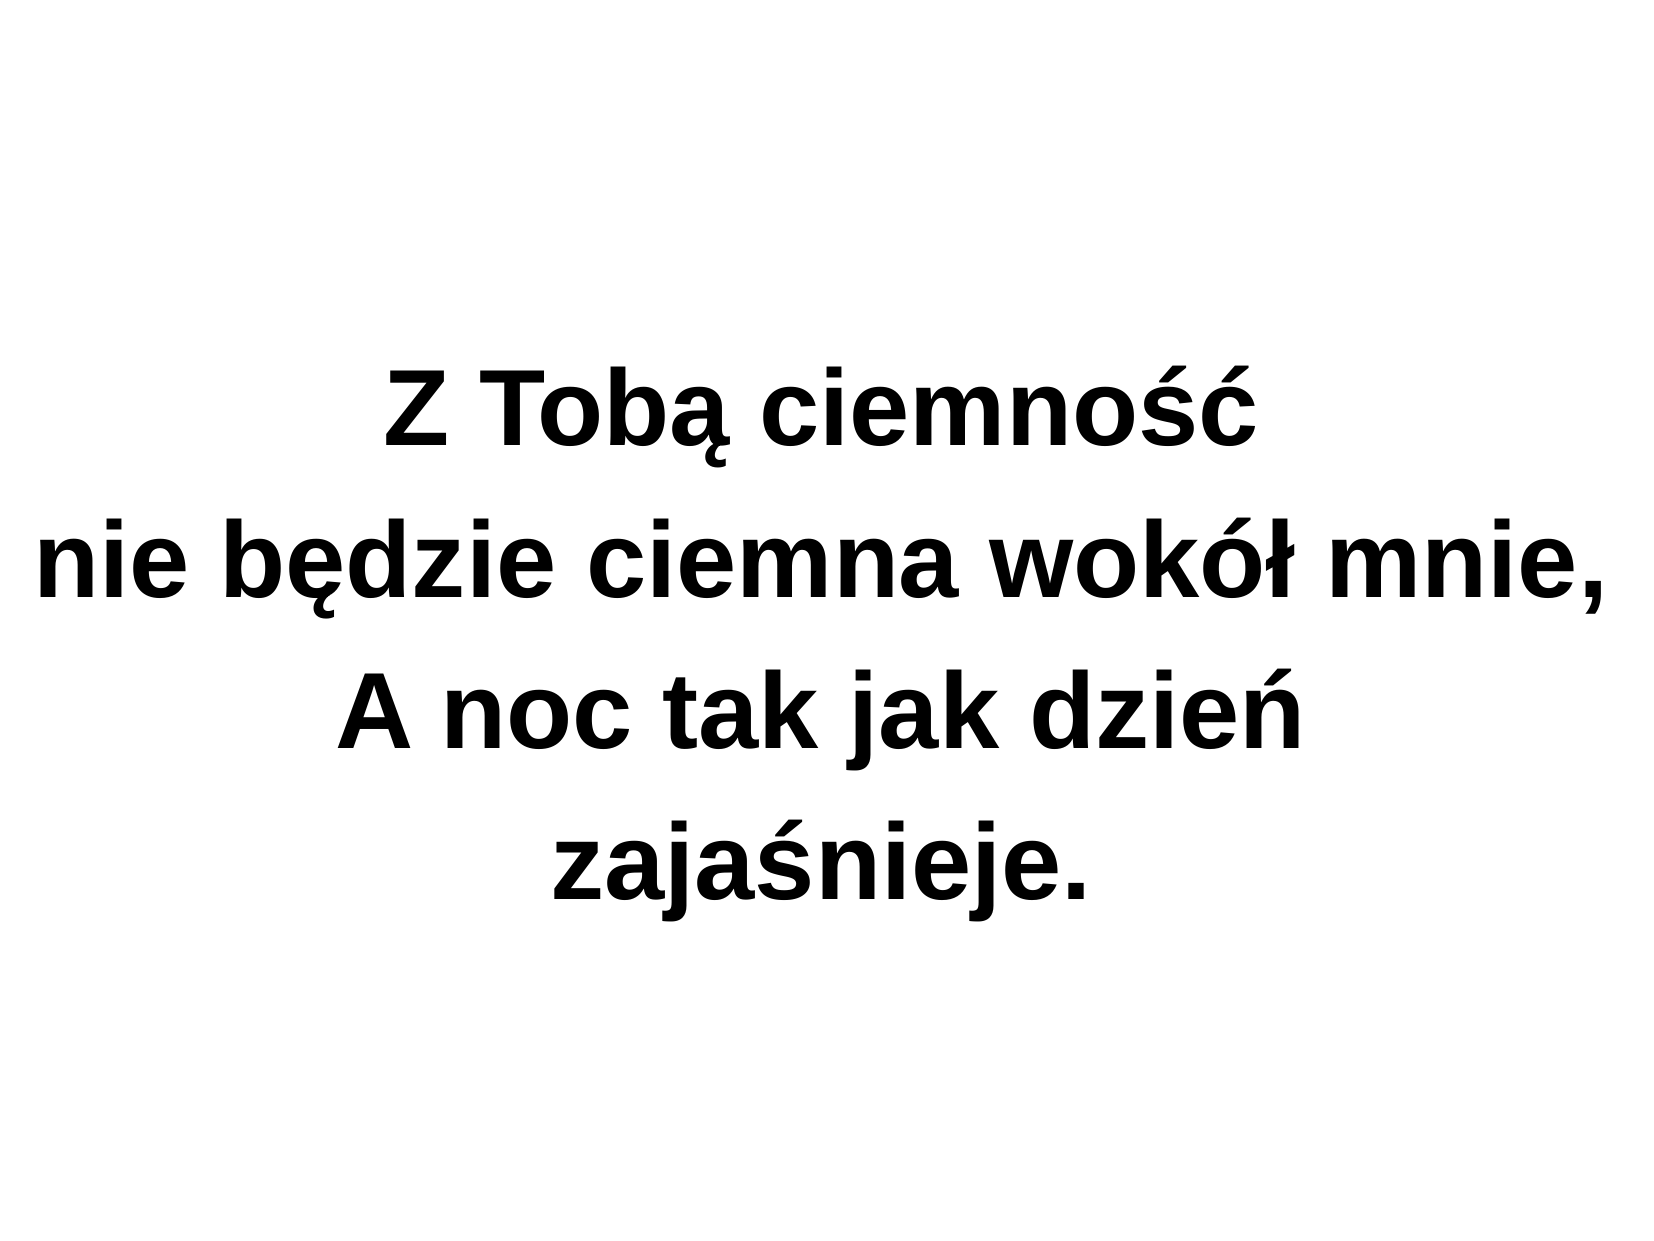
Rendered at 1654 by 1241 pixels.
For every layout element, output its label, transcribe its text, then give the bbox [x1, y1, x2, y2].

subtitle Z Tobą ciemność nie będzie ciemna wokół mnie, A noc tak jak dzień zajaśnieje. [0, 0, 1642, 1241]
